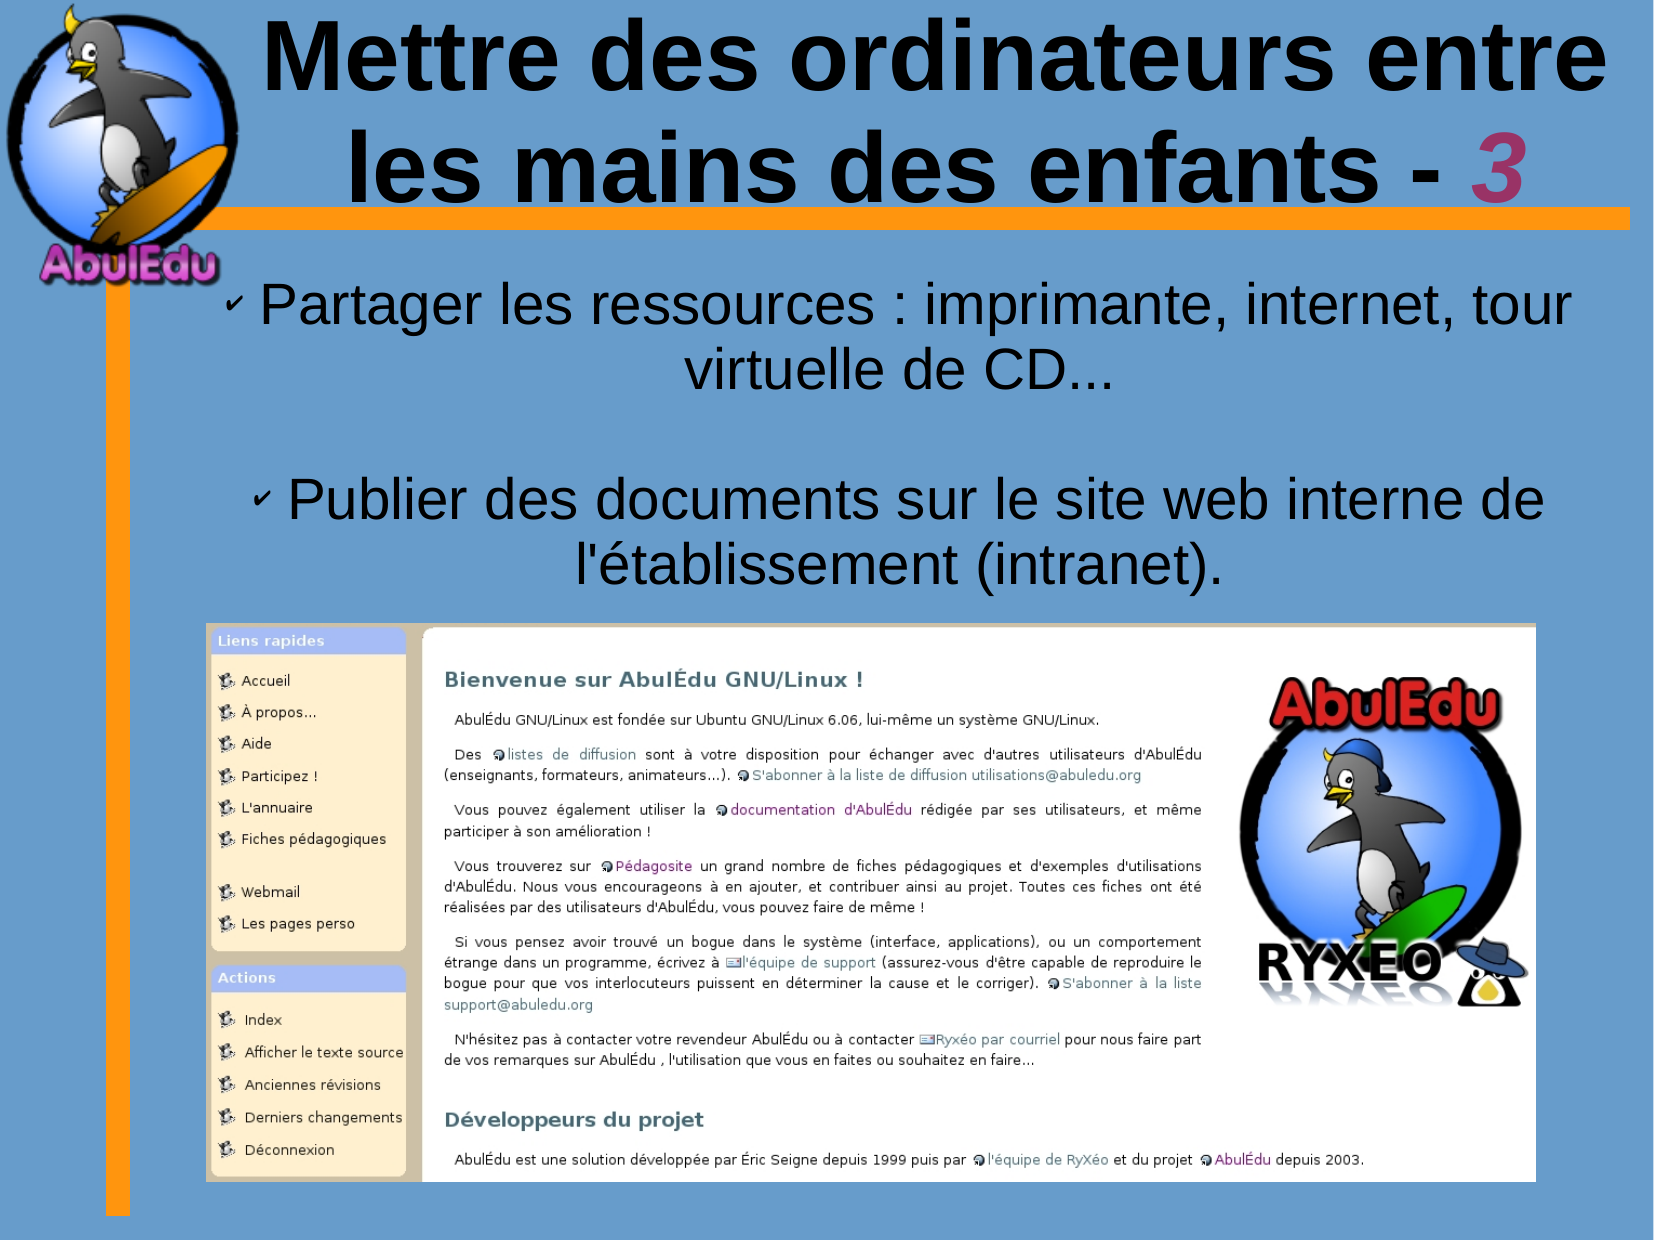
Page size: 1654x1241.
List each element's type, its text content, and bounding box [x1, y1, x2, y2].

picture [206, 623, 1536, 1182]
picture [0, 0, 248, 292]
title Mettre des ordinateurs entre les mains des enfants - 3 [248, 0, 1636, 224]
subtitle Partager les ressources : imprimante, internet, tour virtuelle de CD... Publier des documents sur le site web interne de l'établissement (intranet). [177, 212, 1625, 656]
